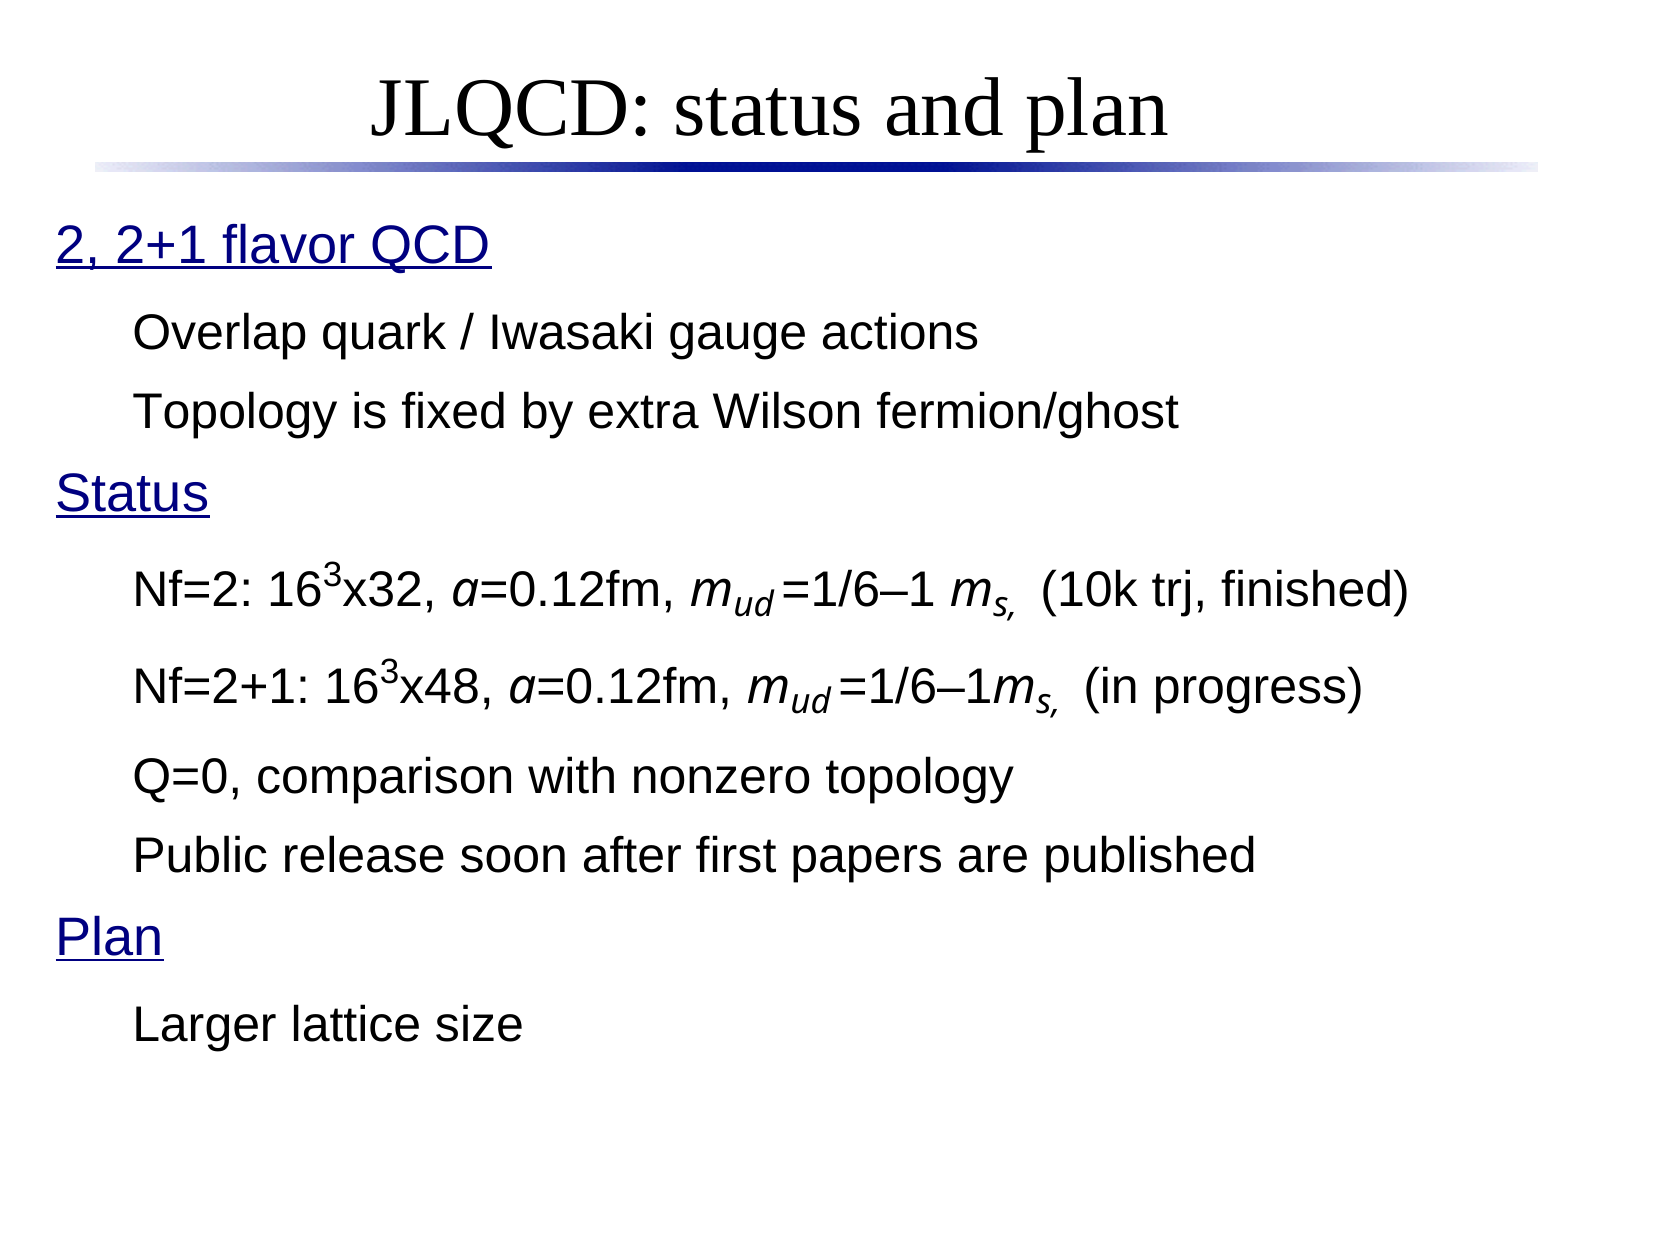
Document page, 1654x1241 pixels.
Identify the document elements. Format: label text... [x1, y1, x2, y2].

list 2, 2+1 flavor QCD Overlap quark / Iwasaki gauge actions Topology is fixed by extra Wilson fermion/ghost Status Nf=2: 163x32, a=0.12fm, mud =1/6–1 ms, (10k trj, finished) Nf=2+1: 163x48, a=0.12fm, mud =1/6–1ms, (in progress) Q=0, comparison with nonzero topology Public release soon after first papers are published Plan Larger lattice size [37, 214, 1603, 1124]
picture [95, 162, 1538, 172]
title JLQCD: status and plan [223, 52, 1317, 164]
